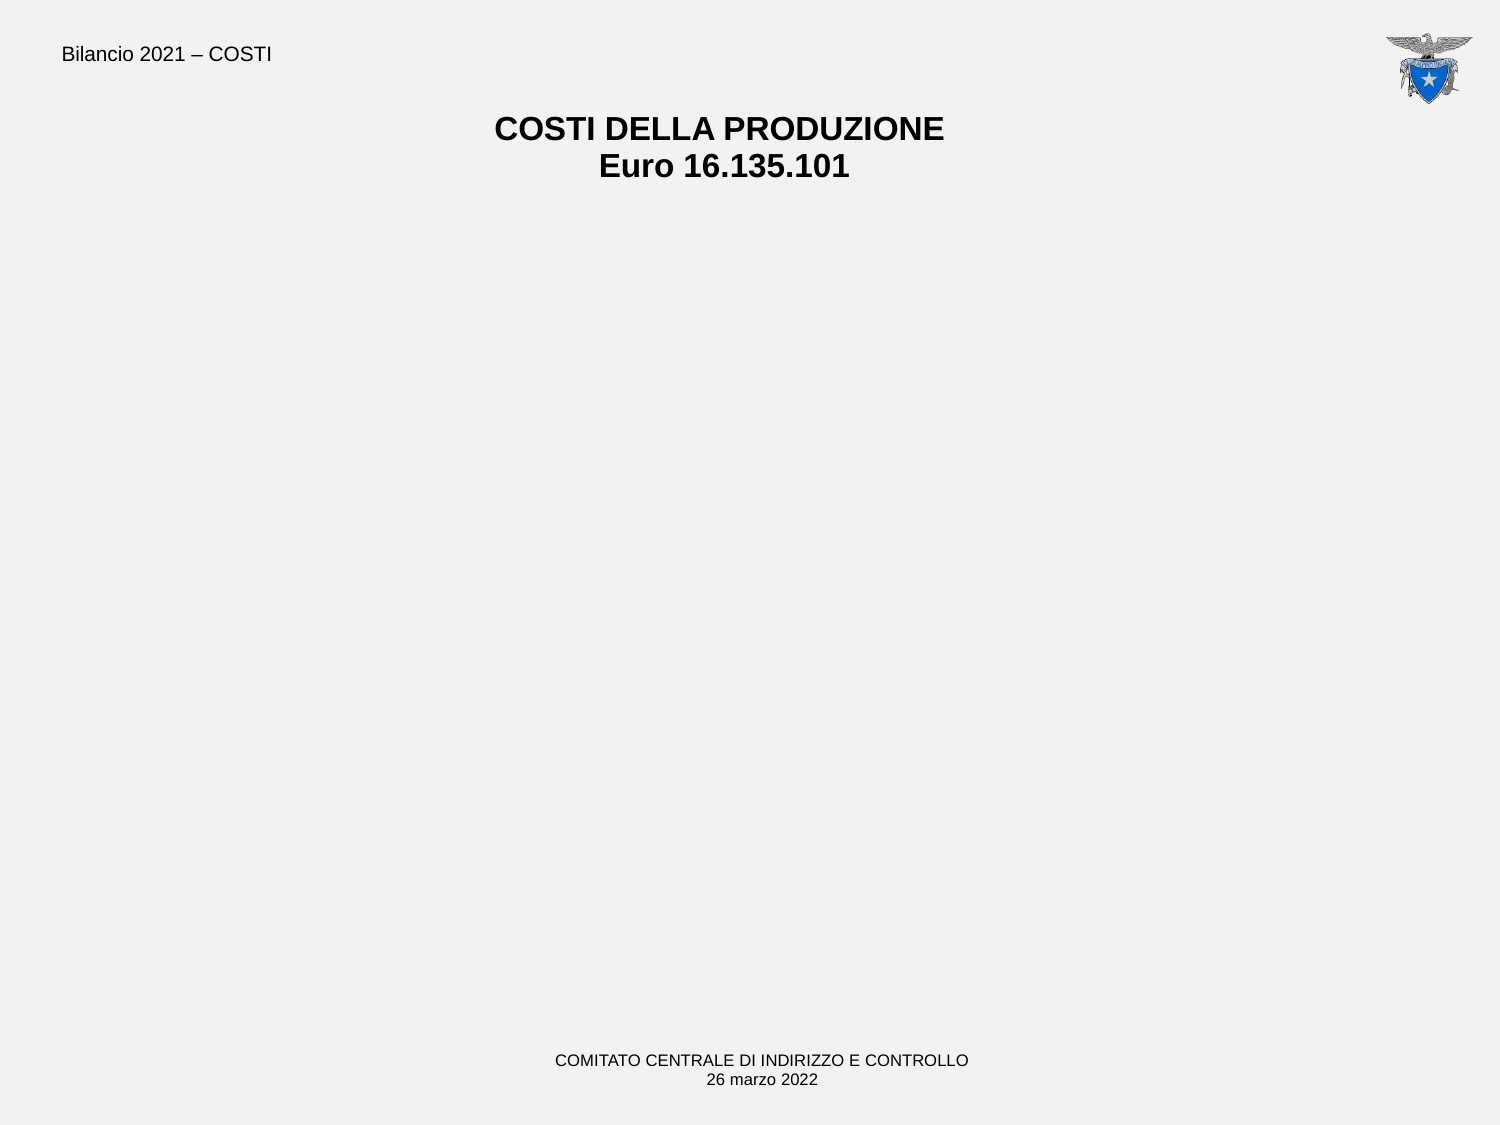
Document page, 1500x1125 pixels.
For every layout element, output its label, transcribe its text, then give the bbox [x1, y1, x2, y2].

text_box COSTI DELLA PRODUZIONE Euro 16.135.101 [246, 95, 1204, 201]
text_box Bilancio 2021 – COSTI [46, 35, 469, 76]
text_box COMITATO CENTRALE DI INDIRIZZO E CONTROLLO 26 marzo 2022 [278, 1044, 1247, 1100]
picture [1382, 29, 1477, 112]
